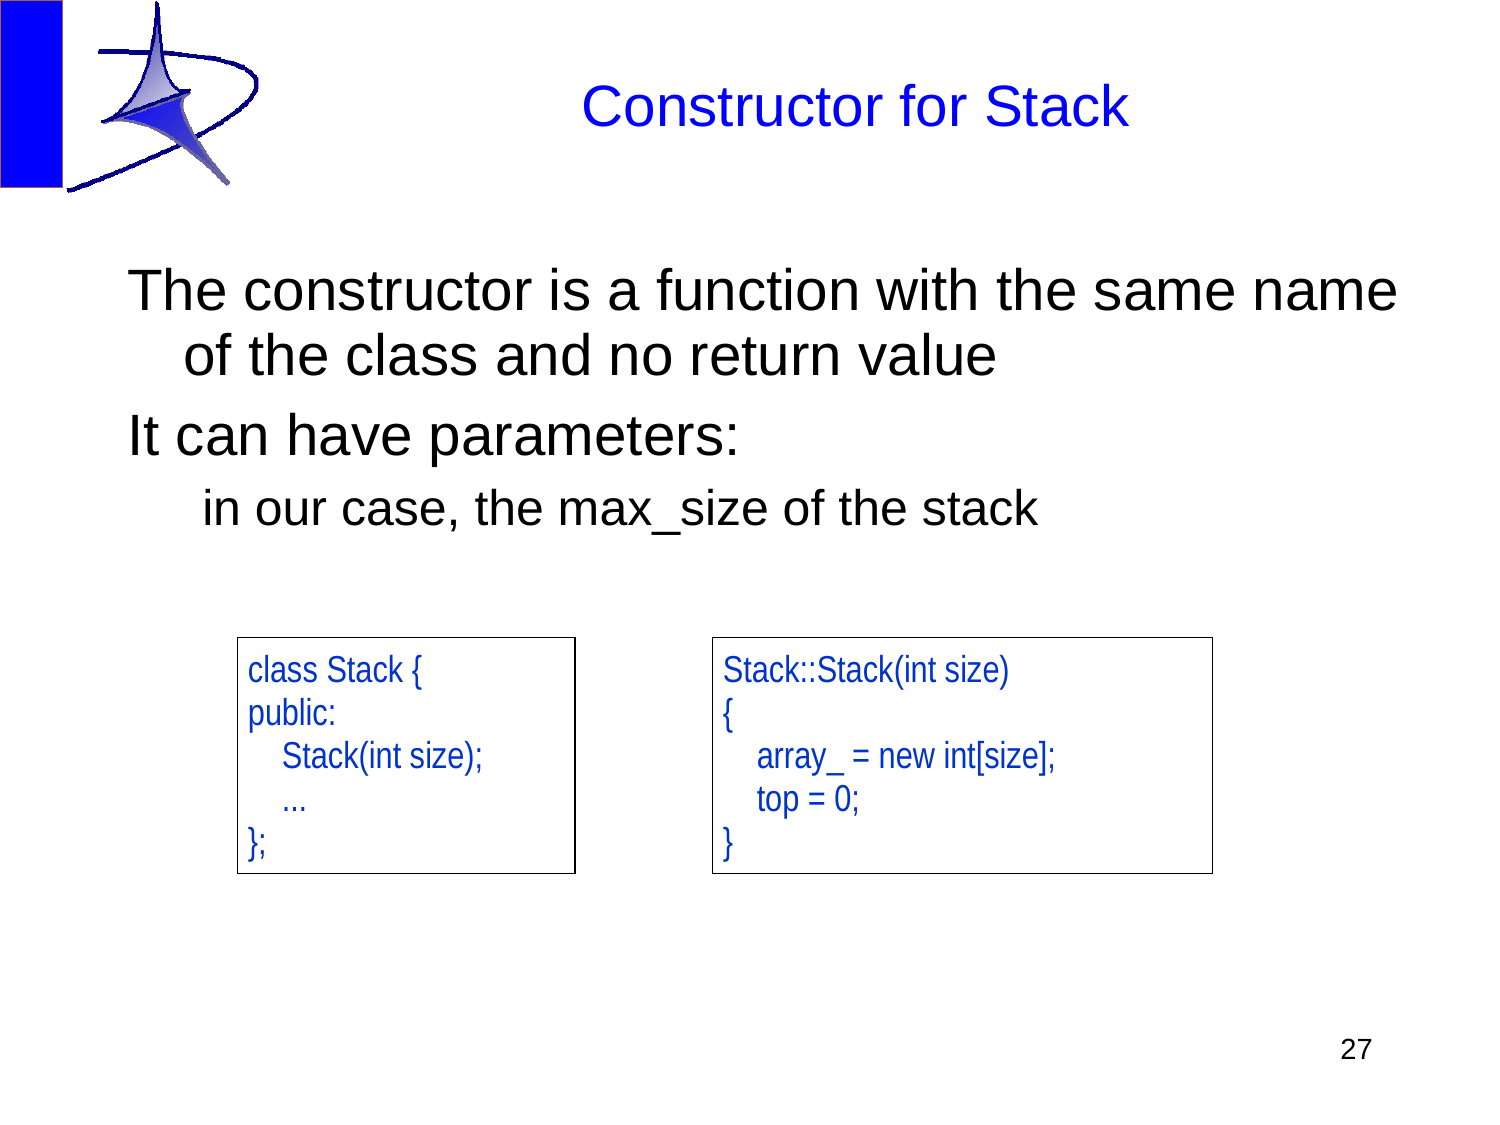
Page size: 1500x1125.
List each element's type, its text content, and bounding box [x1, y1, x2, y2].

text_box class Stack { public: Stack(int size); ... }; [237, 637, 575, 874]
picture [62, 0, 263, 197]
text_box Stack::Stack(int size) { array_ = new int[size]; top = 0; } [712, 637, 1213, 874]
list The constructor is a function with the same name of the class and no return value It can have parameters: in our case, the max_size of the stack [112, 249, 1450, 1001]
title Constructor for Stack [262, 24, 1450, 188]
